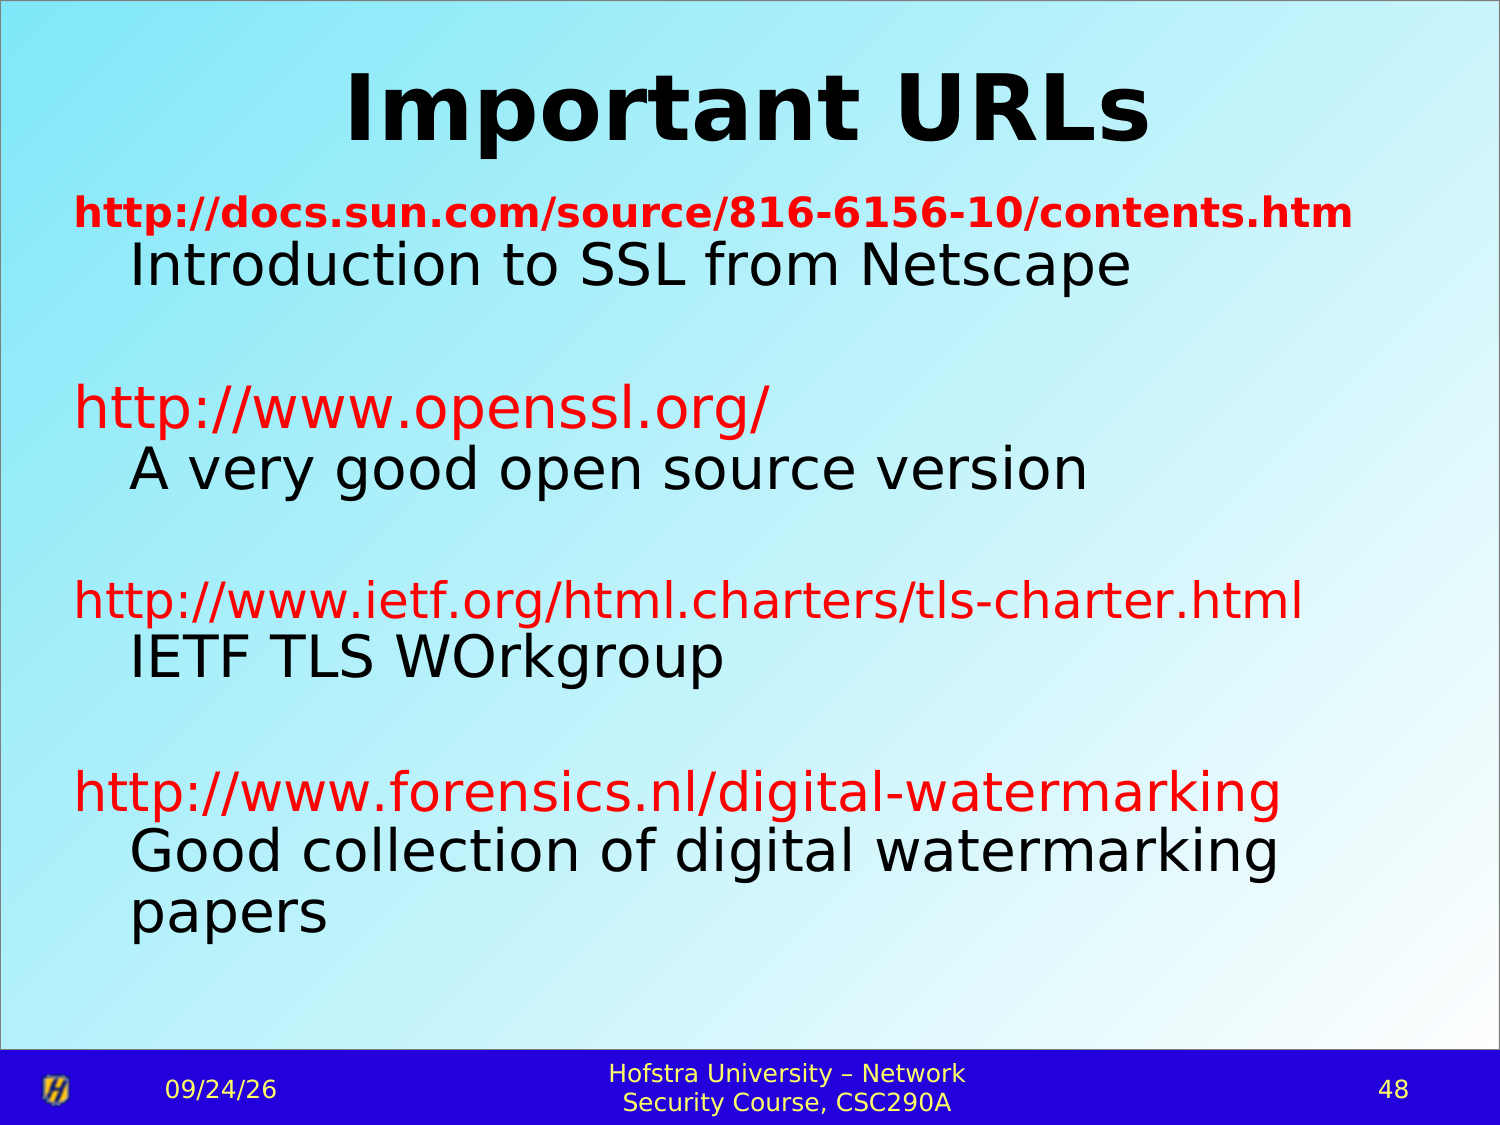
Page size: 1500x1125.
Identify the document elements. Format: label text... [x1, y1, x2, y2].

list http://docs.sun.com/source/816-6156-10/contents.htmIntroduction to SSL from Netscape http://www.openssl.org/ A very good open source version http://www.ietf.org/html.charters/tls-charter.htmlIETF TLS WOrkgroup http://www.forensics.nl/digital-watermarking Good collection of digital watermarking papers [58, 185, 1426, 1108]
picture [37, 1072, 76, 1110]
title Important URLs [109, 44, 1388, 170]
